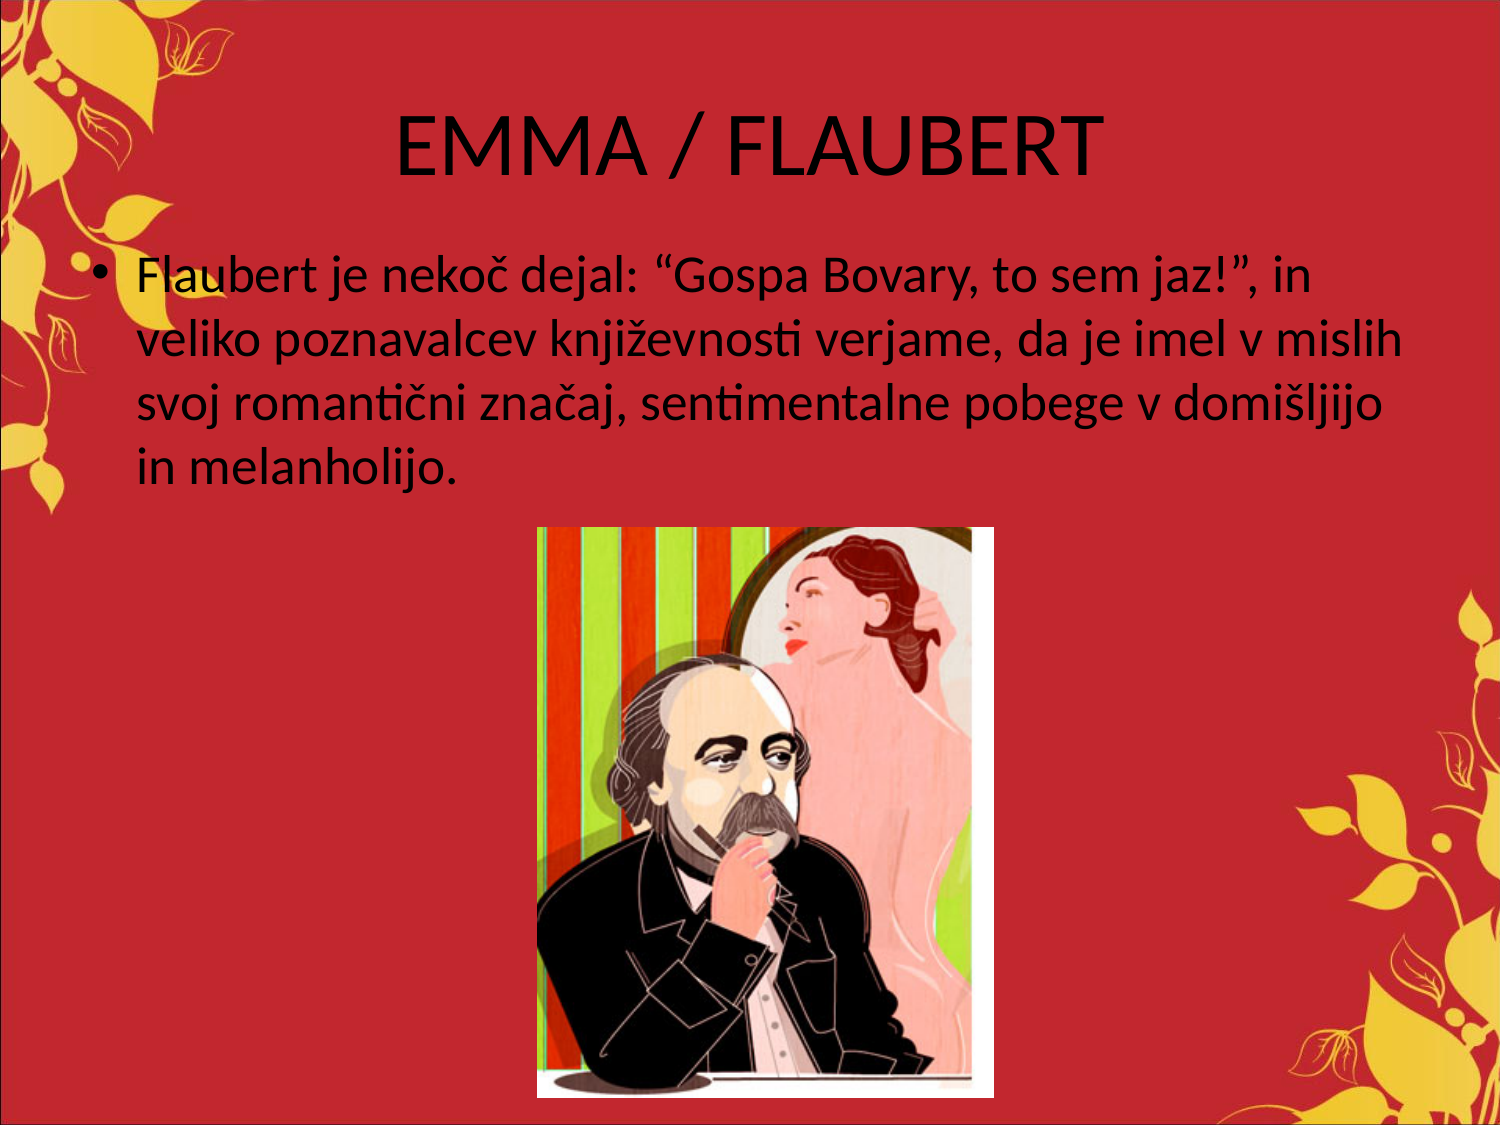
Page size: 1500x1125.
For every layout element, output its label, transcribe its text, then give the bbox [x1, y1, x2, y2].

title EMMA / FLAUBERT [75, 45, 1425, 233]
picture [0, 0, 1500, 1125]
list Flaubert je nekoč dejal: “Gospa Bovary, to sem jaz!”, in veliko poznavalcev književnosti verjame, da je imel v mislih svoj romantični značaj, sentimentalne pobege v domišljijo in melanholijo. [76, 231, 1427, 509]
